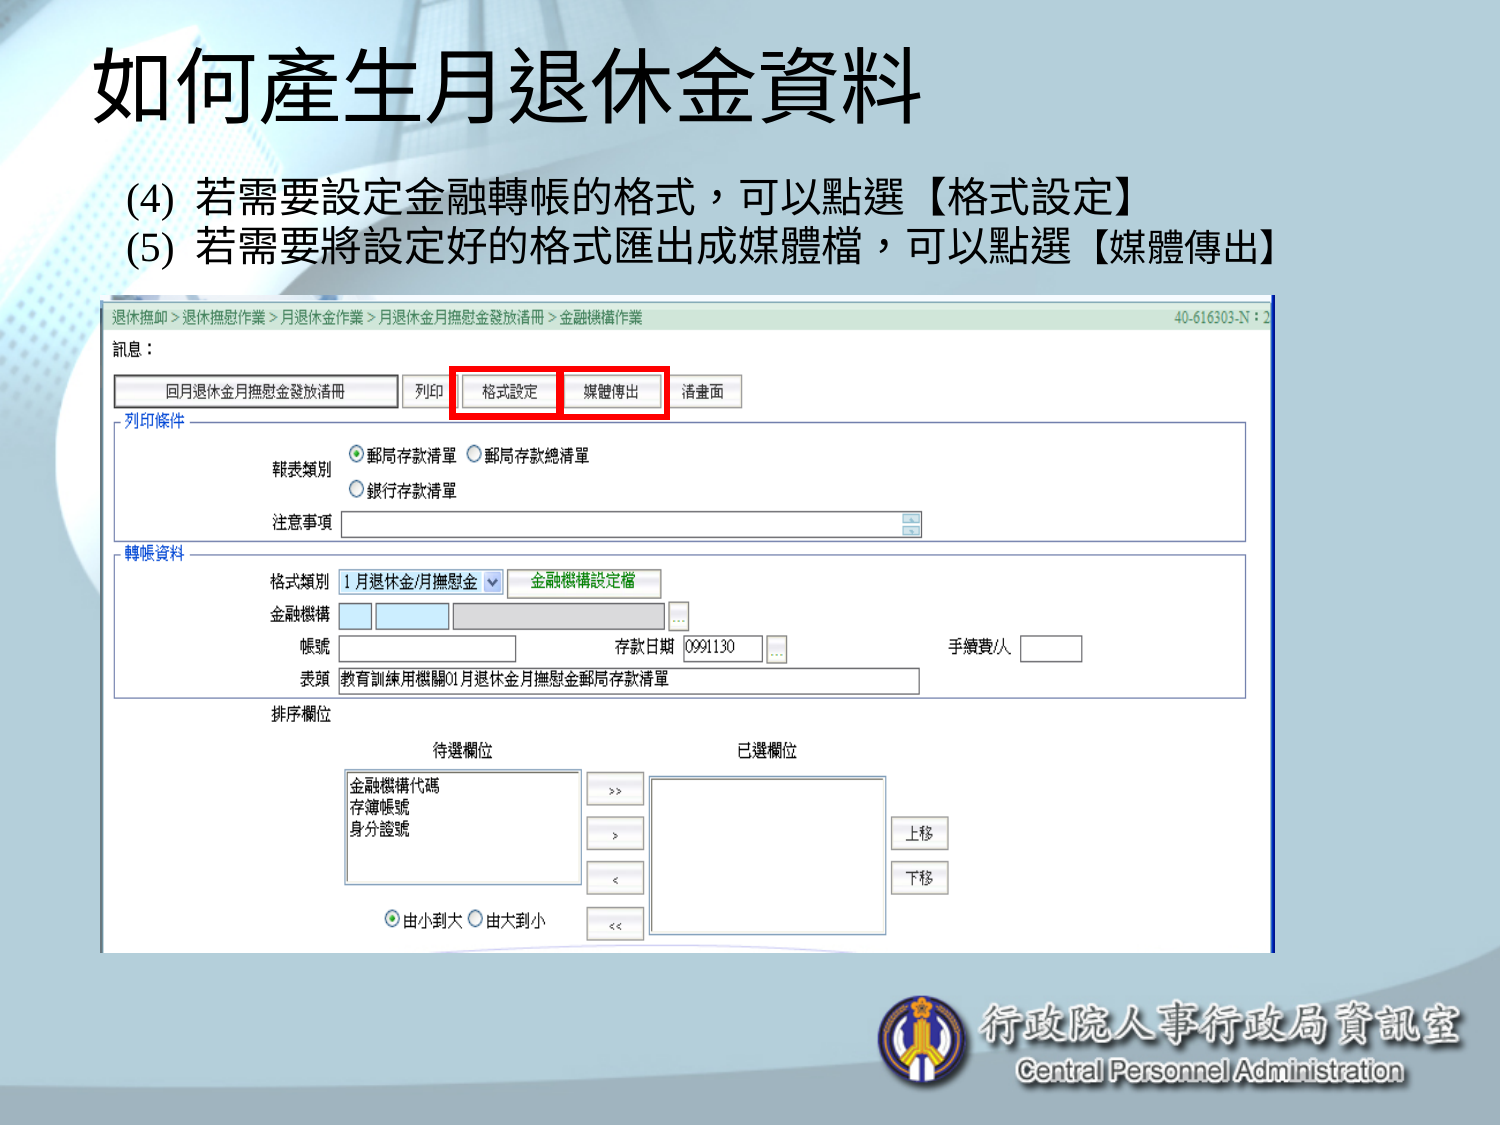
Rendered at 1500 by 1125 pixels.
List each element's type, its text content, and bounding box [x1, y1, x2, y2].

picture [0, 0, 1500, 1125]
text_box (4) 若需要設定金融轉帳的格式，可以點選【格式設定】 (5) 若需要將設定好的格式匯出成媒體檔，可以點選【媒體傳出】 [36, 172, 1317, 278]
text_box 如何產生月退休金資料 [76, 30, 1329, 138]
